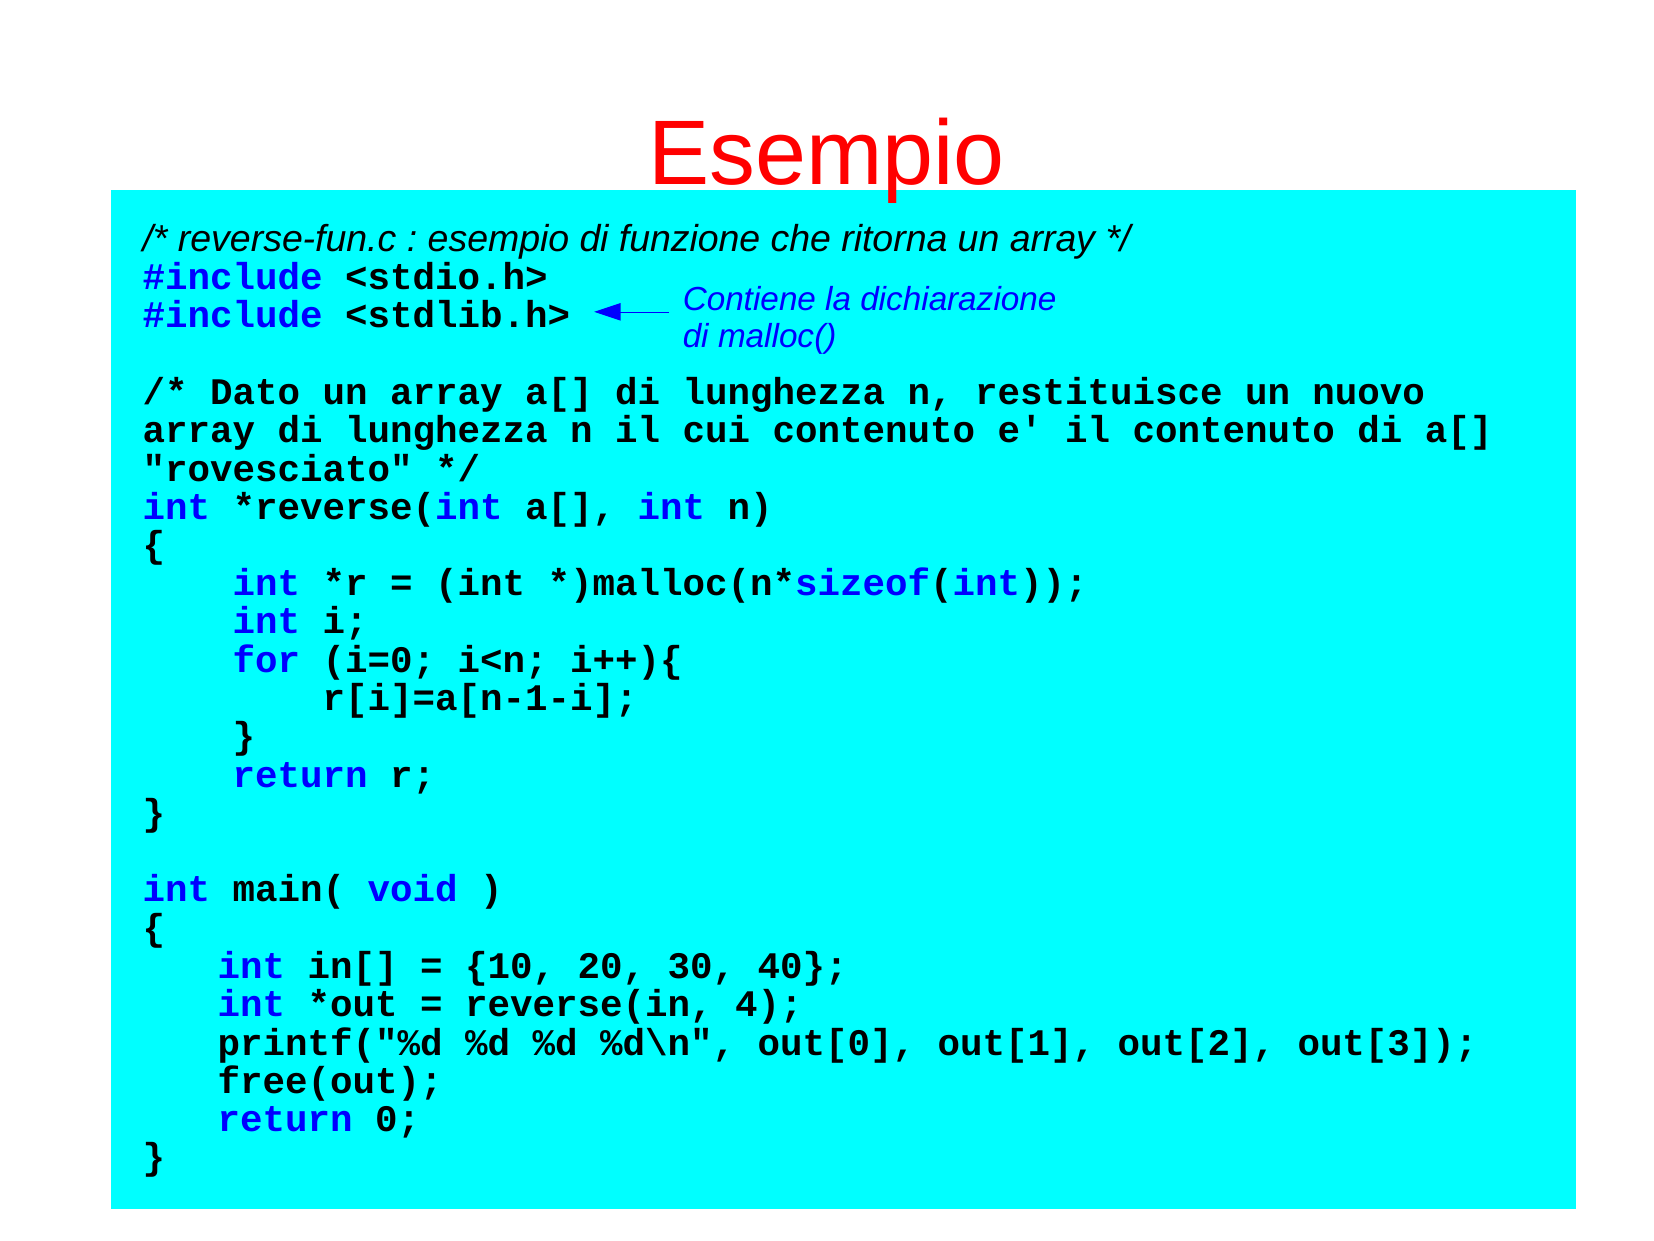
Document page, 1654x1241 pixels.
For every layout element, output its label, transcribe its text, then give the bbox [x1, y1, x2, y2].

text_box /* reverse-fun.c : esempio di funzione che ritorna un array */ #include <stdio.h> #include <stdlib.h> /* Dato un array a[] di lunghezza n, restituisce un nuovo array di lunghezza n il cui contenuto e' il contenuto di a[] "rovesciato" */ int *reverse(int a[], int n) { int *r = (int *)malloc(n*sizeof(int)); int i; for (i=0; i<n; i++){ r[i]=a[n-1-i]; } return r; } int main( void ) { int in[] = {10, 20, 30, 40}; int *out = reverse(in, 4); printf("%d %d %d %d\n", out[0], out[1], out[2], out[3]); free(out); return 0; } [112, 191, 1575, 1208]
title Esempio [82, 49, 1571, 257]
text_box Contiene la dichiarazione di malloc() [682, 280, 1058, 355]
